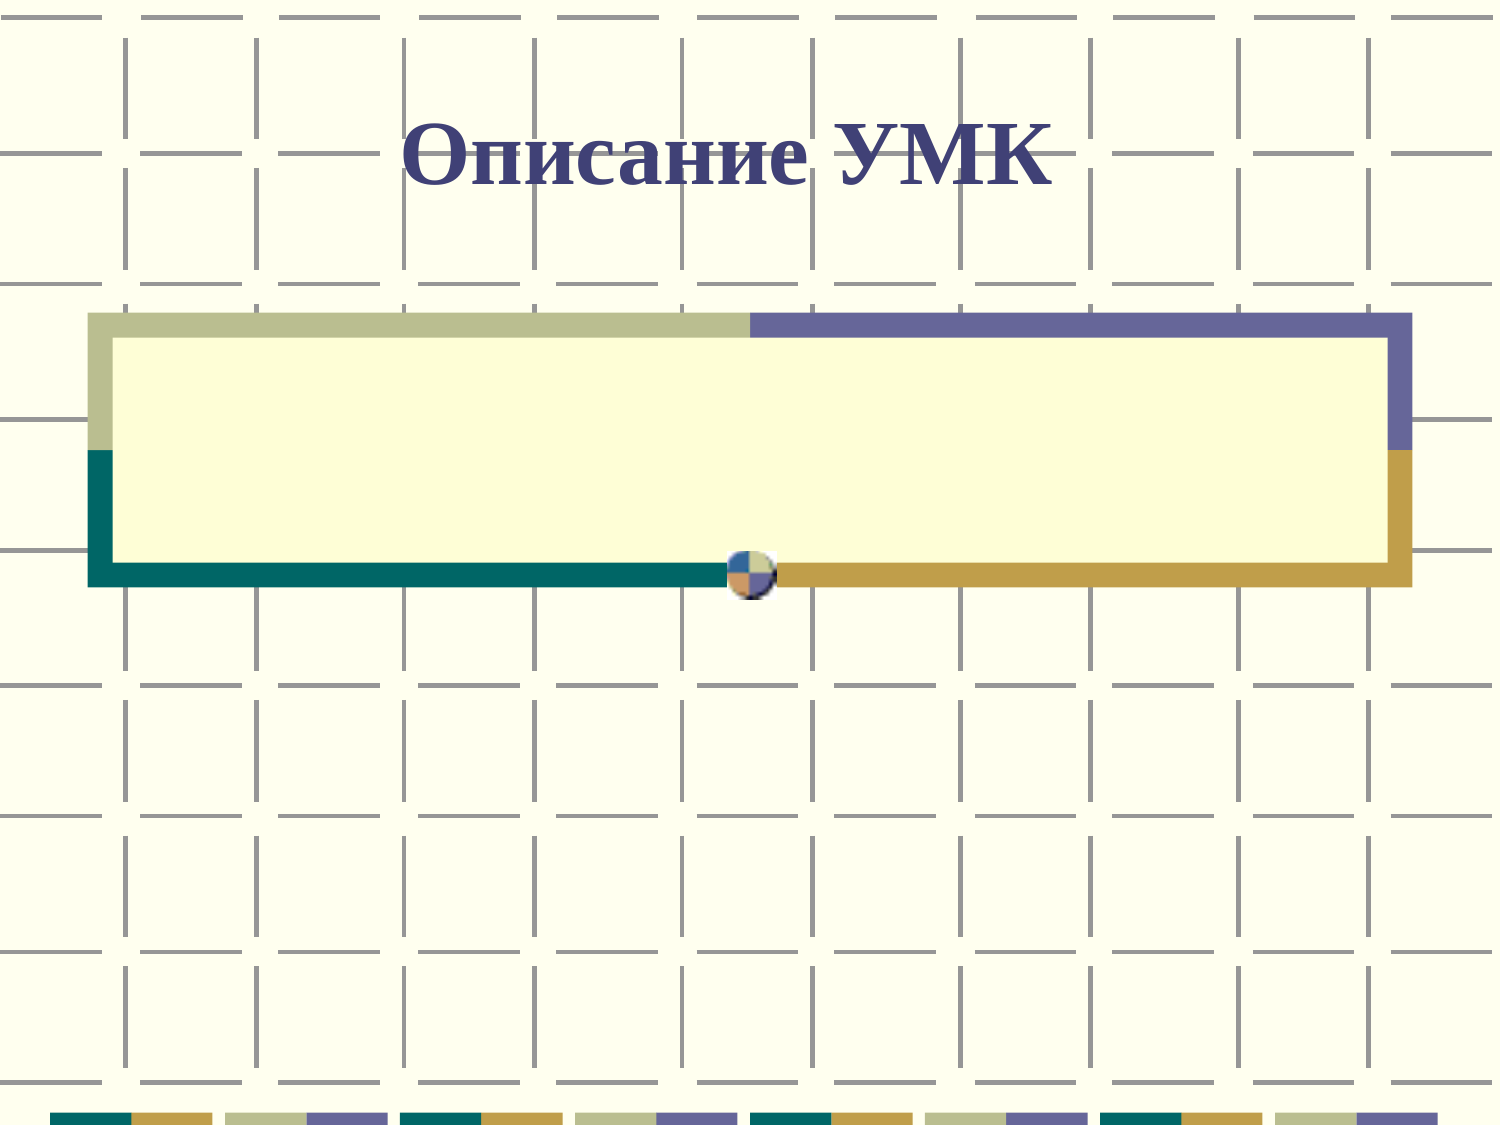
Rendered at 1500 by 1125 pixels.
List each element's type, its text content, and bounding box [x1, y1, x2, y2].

title Описание УМК [88, 40, 1364, 266]
picture [727, 551, 777, 600]
